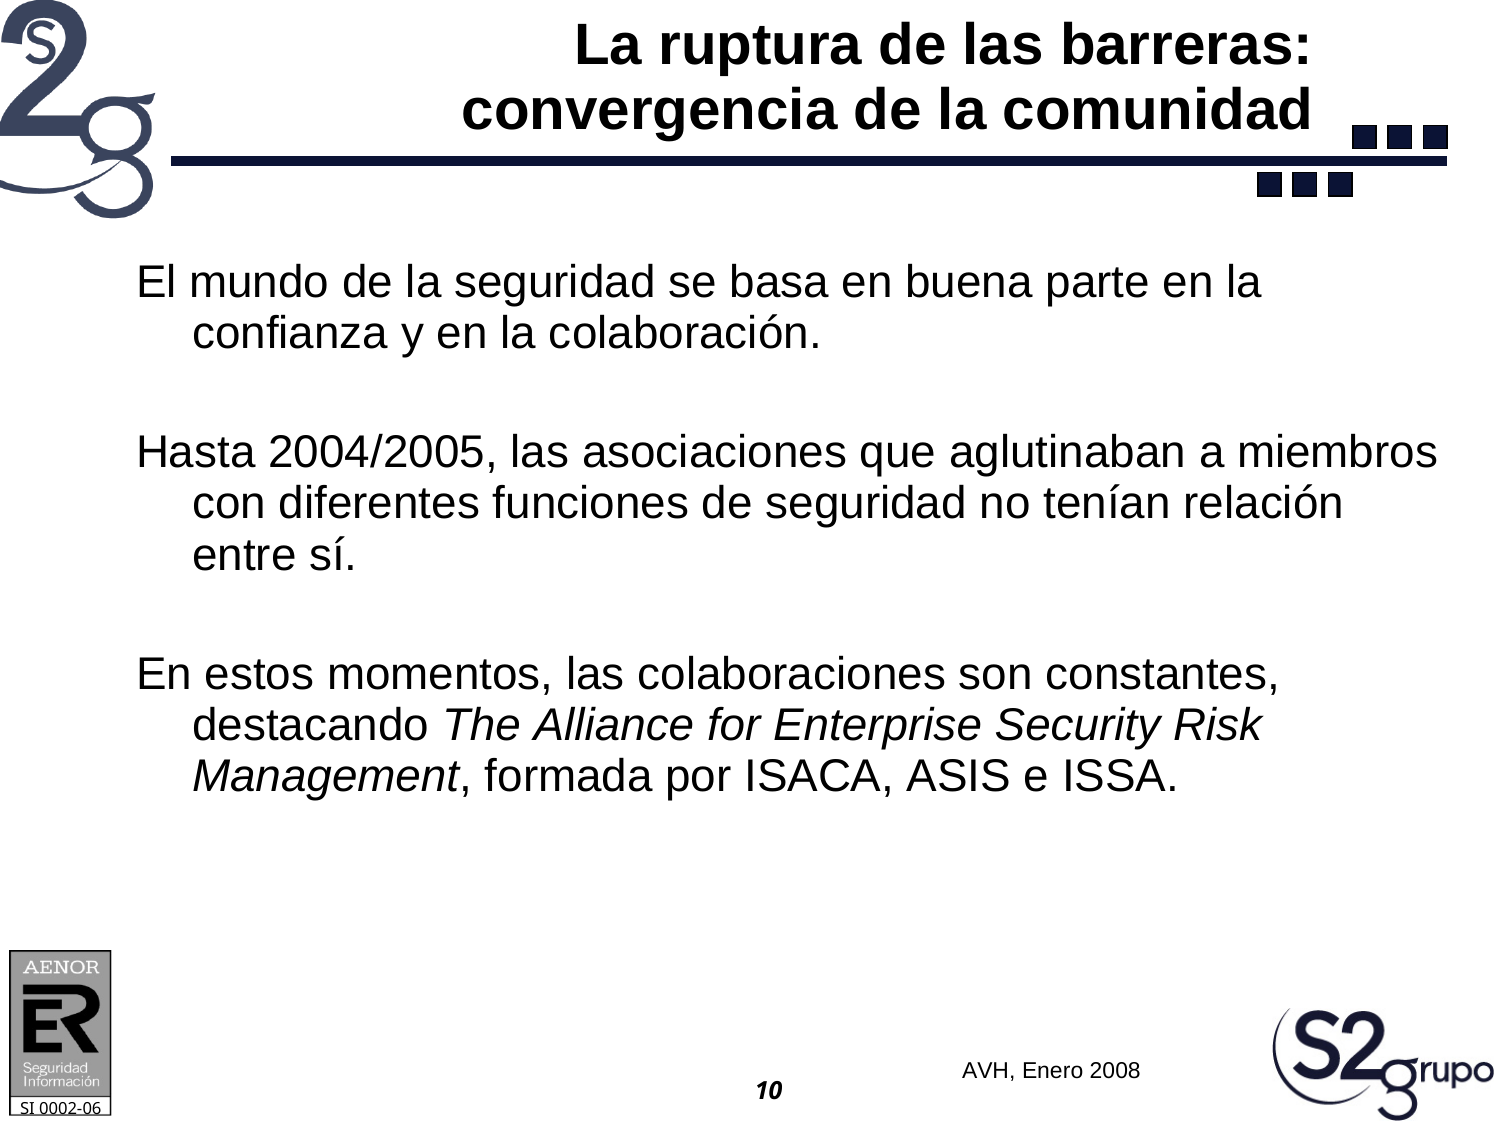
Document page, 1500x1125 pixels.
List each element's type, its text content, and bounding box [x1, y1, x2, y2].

picture [9, 950, 112, 1116]
picture [1272, 1008, 1494, 1121]
list El mundo de la seguridad se basa en buena parte en la confianza y en la colaboración. Hasta 2004/2005, las asociaciones que aglutinaban a miembros con diferentes funciones de seguridad no tenían relación entre sí. En estos momentos, las colaboraciones son constantes, destacando The Alliance for Enterprise Security Risk Management, formada por ISACA, ASIS e ISSA. [120, 177, 1477, 929]
picture [0, 0, 158, 220]
text_box AVH, Enero 2008 [947, 1049, 1156, 1091]
title La ruptura de las barreras: convergencia de la comunidad [183, 3, 1329, 149]
